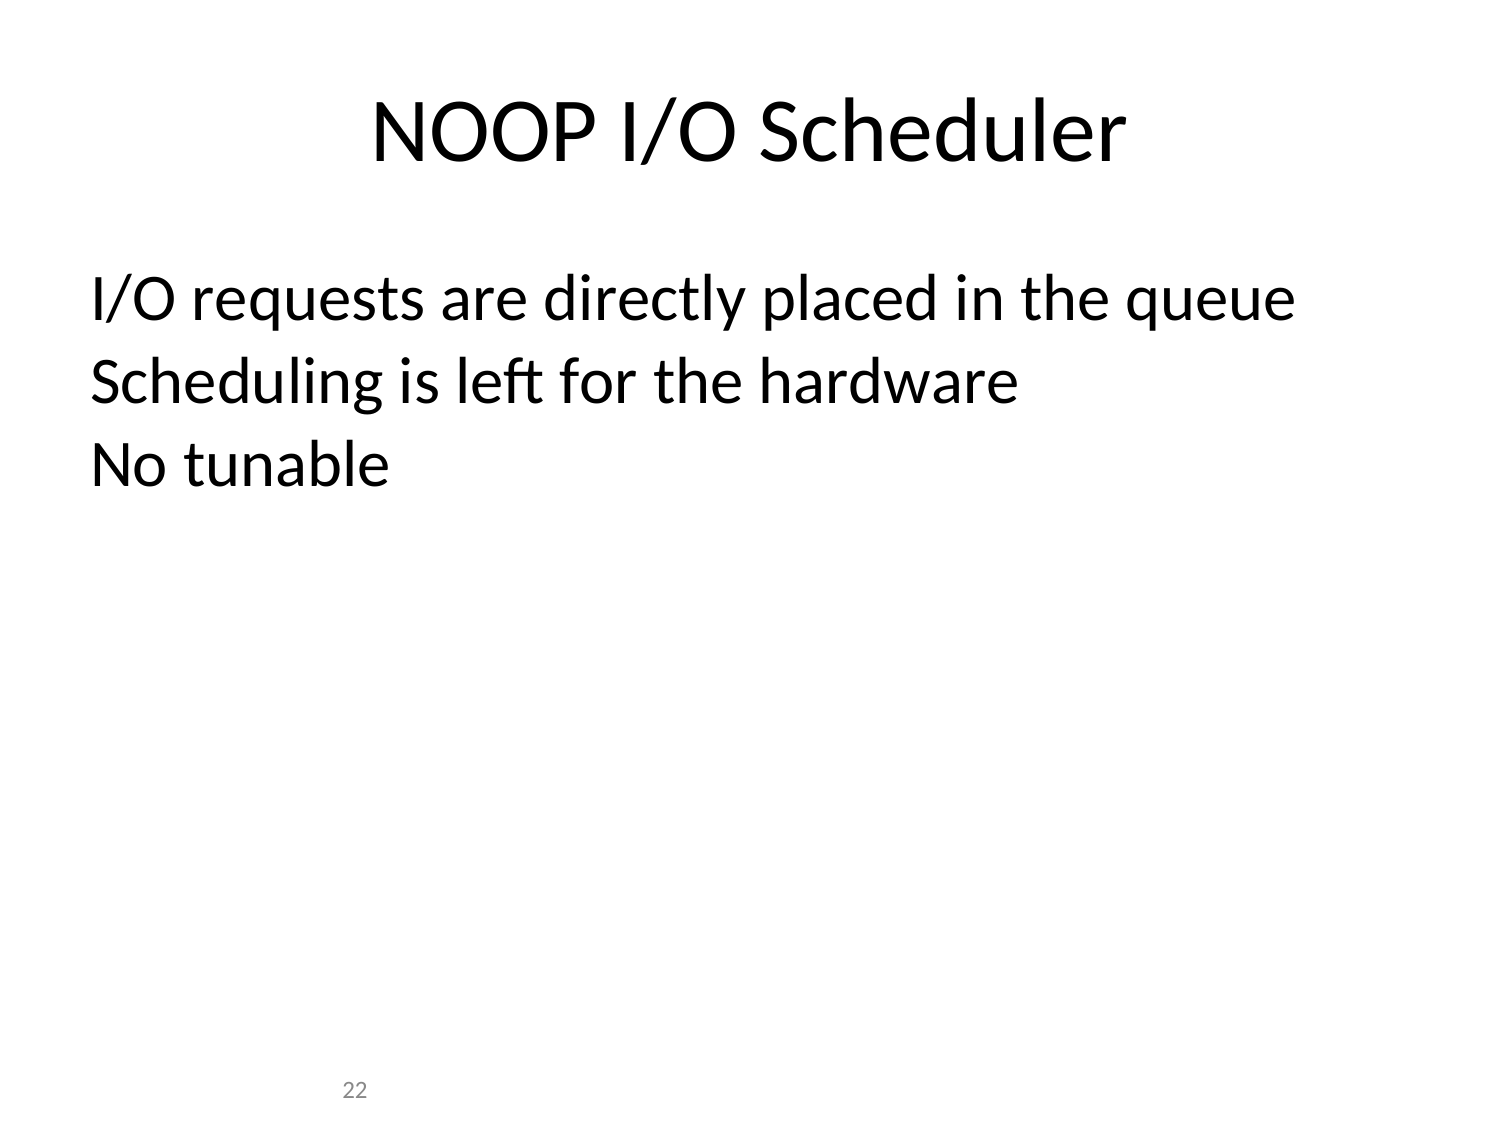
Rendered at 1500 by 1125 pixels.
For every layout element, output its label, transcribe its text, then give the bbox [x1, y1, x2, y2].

text_box NOOP I/O Scheduler [75, 45, 1426, 233]
text_box <number> [327, 1074, 1207, 1111]
text_box I/O requests are directly placed in the queue Scheduling is left for the hardware No tunable [75, 262, 1426, 1005]
